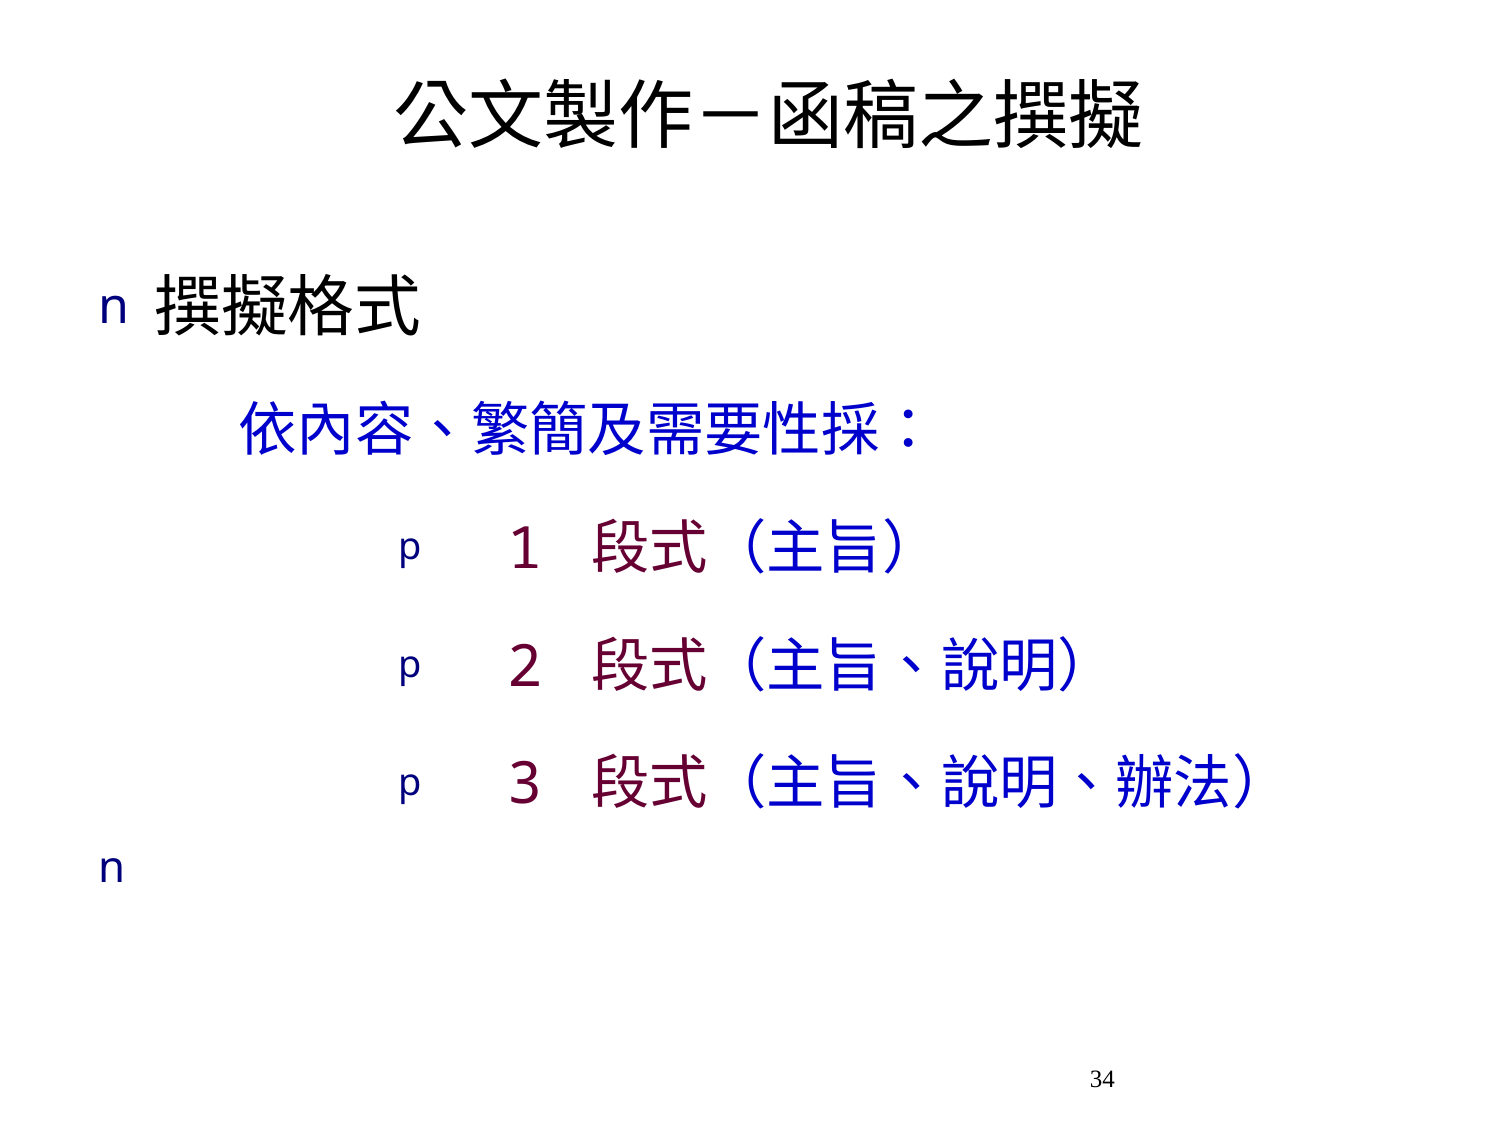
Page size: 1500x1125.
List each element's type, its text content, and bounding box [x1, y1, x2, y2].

text_box [1074, 1025, 1426, 1101]
title 公文製作－函稿之撰擬 [171, 0, 1366, 225]
list 撰擬格式 依內容、繁簡及需要性採： 1 段式（主旨） 2 段式（主旨、說明） 3 段式（主旨、說明、辦法） [83, 256, 1424, 932]
